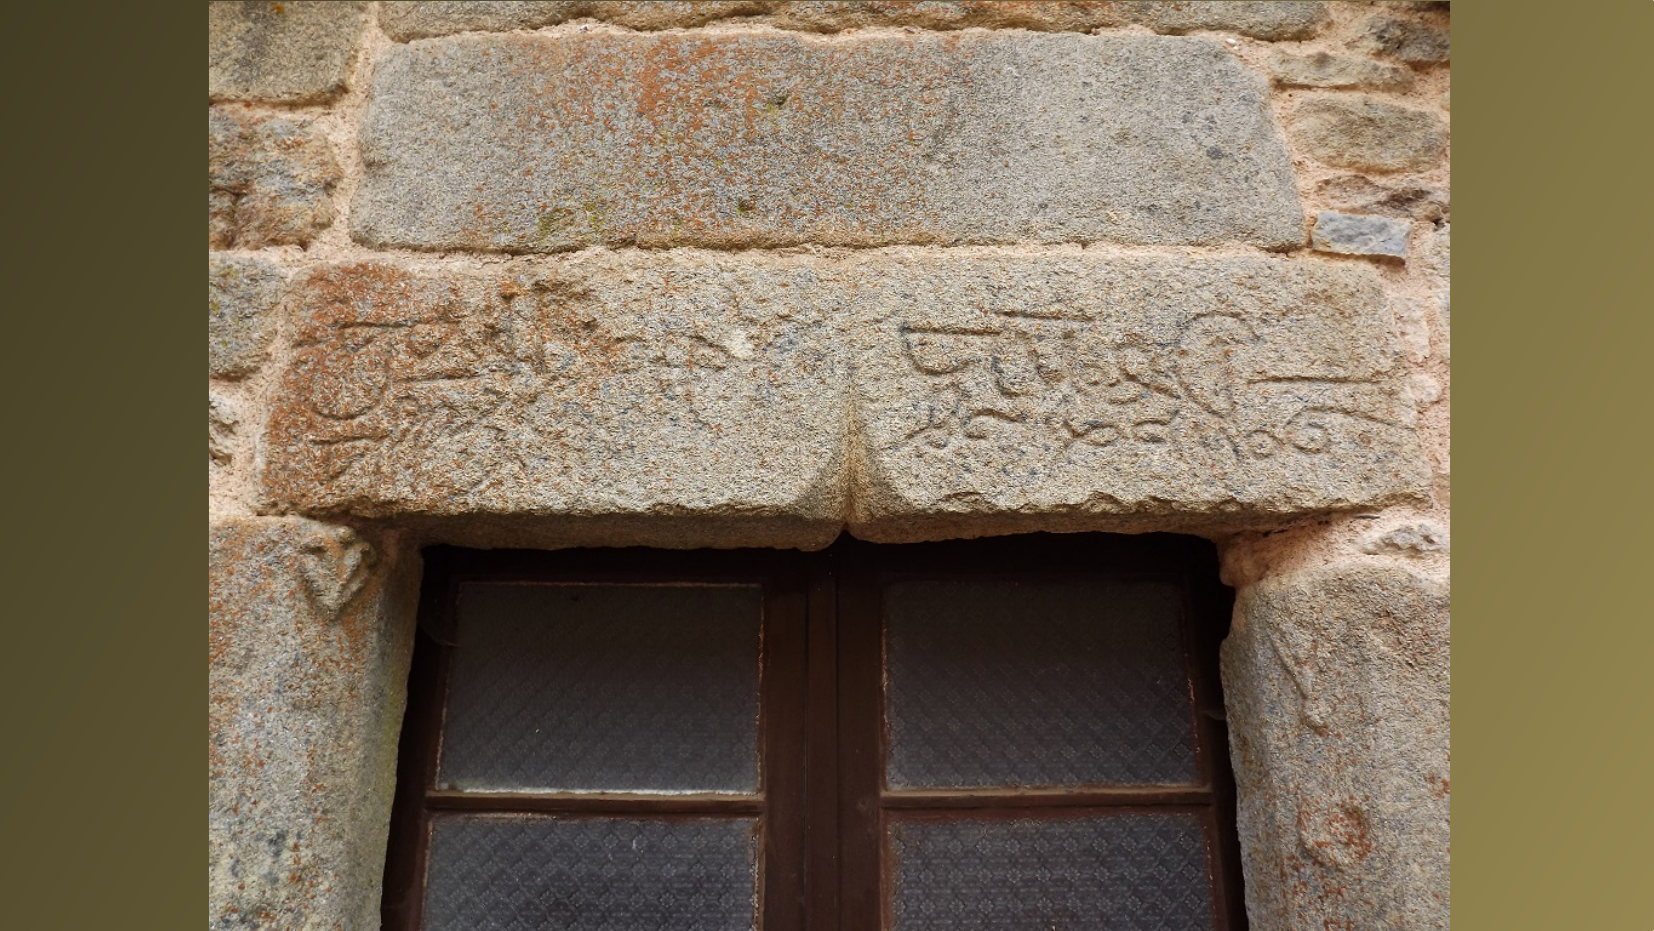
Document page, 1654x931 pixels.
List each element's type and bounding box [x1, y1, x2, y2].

picture [209, 1, 1450, 931]
